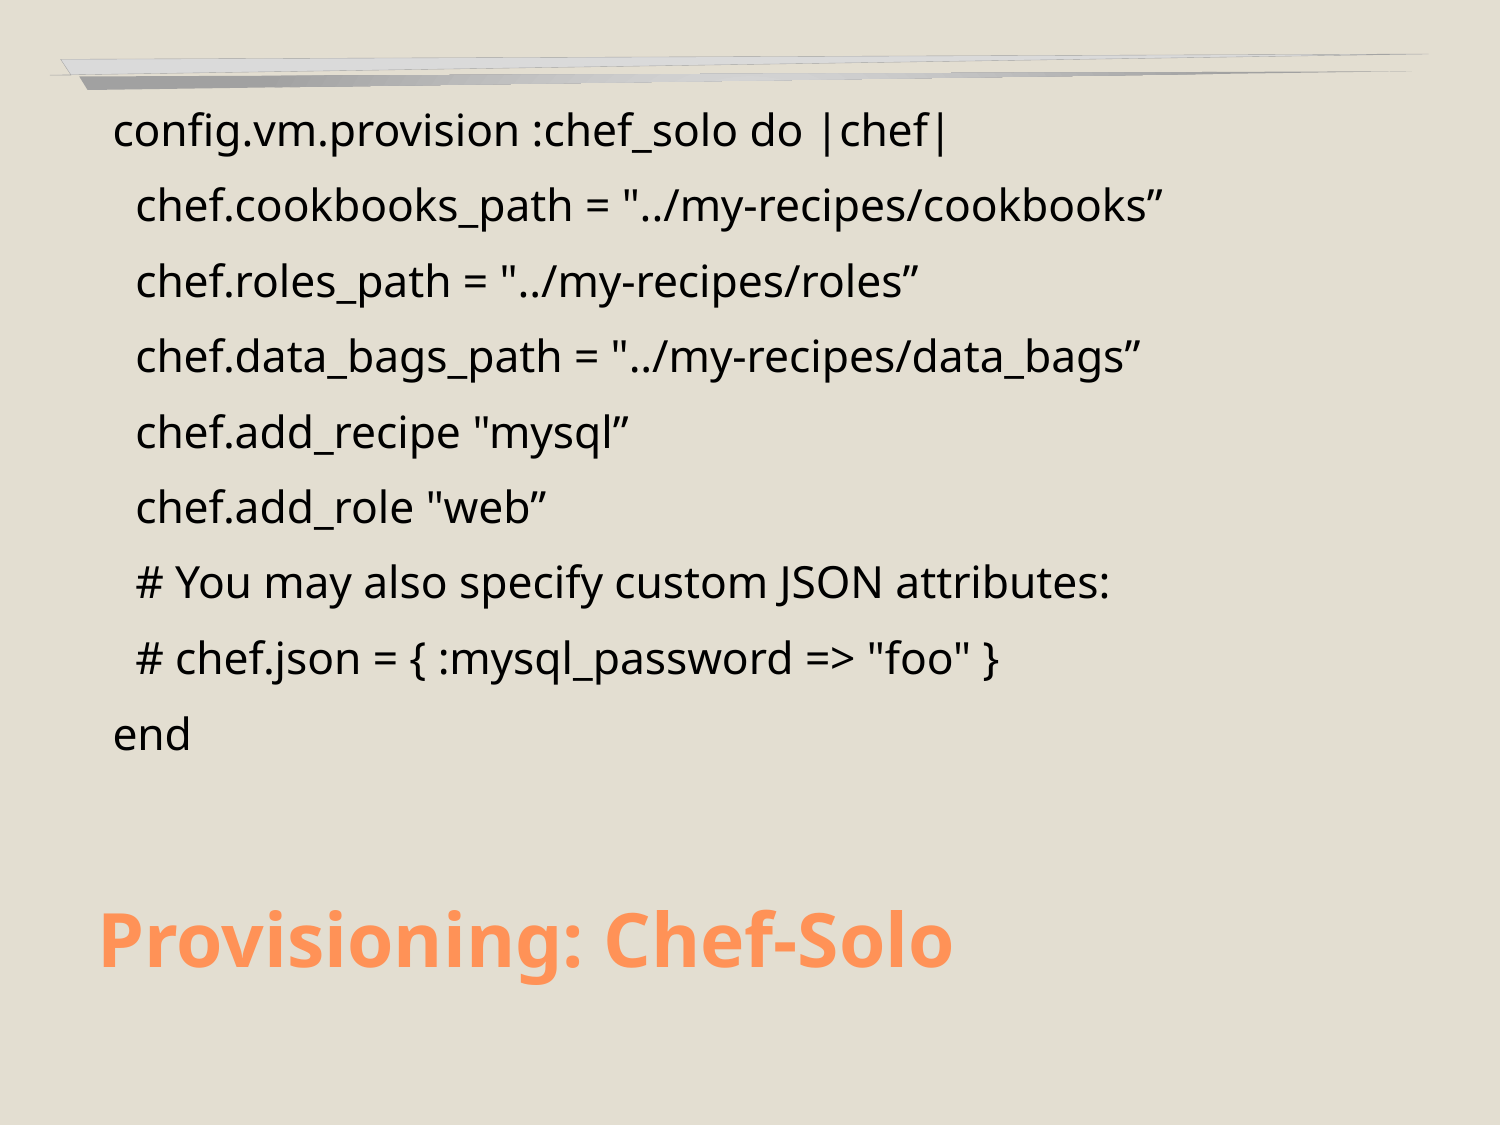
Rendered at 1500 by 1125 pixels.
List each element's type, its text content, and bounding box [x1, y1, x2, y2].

list config.vm.provision :chef_solo do |chef| chef.cookbooks_path = "../my-recipes/cookbooks” chef.roles_path = "../my-recipes/roles” chef.data_bags_path = "../my-recipes/data_bags” chef.add_recipe "mysql” chef.add_role "web” # You may also specify custom JSON attributes: # chef.json = { :mysql_password => "foo" } end [82, 86, 1425, 774]
title Provisioning: Chef-Solo [82, 817, 1425, 990]
